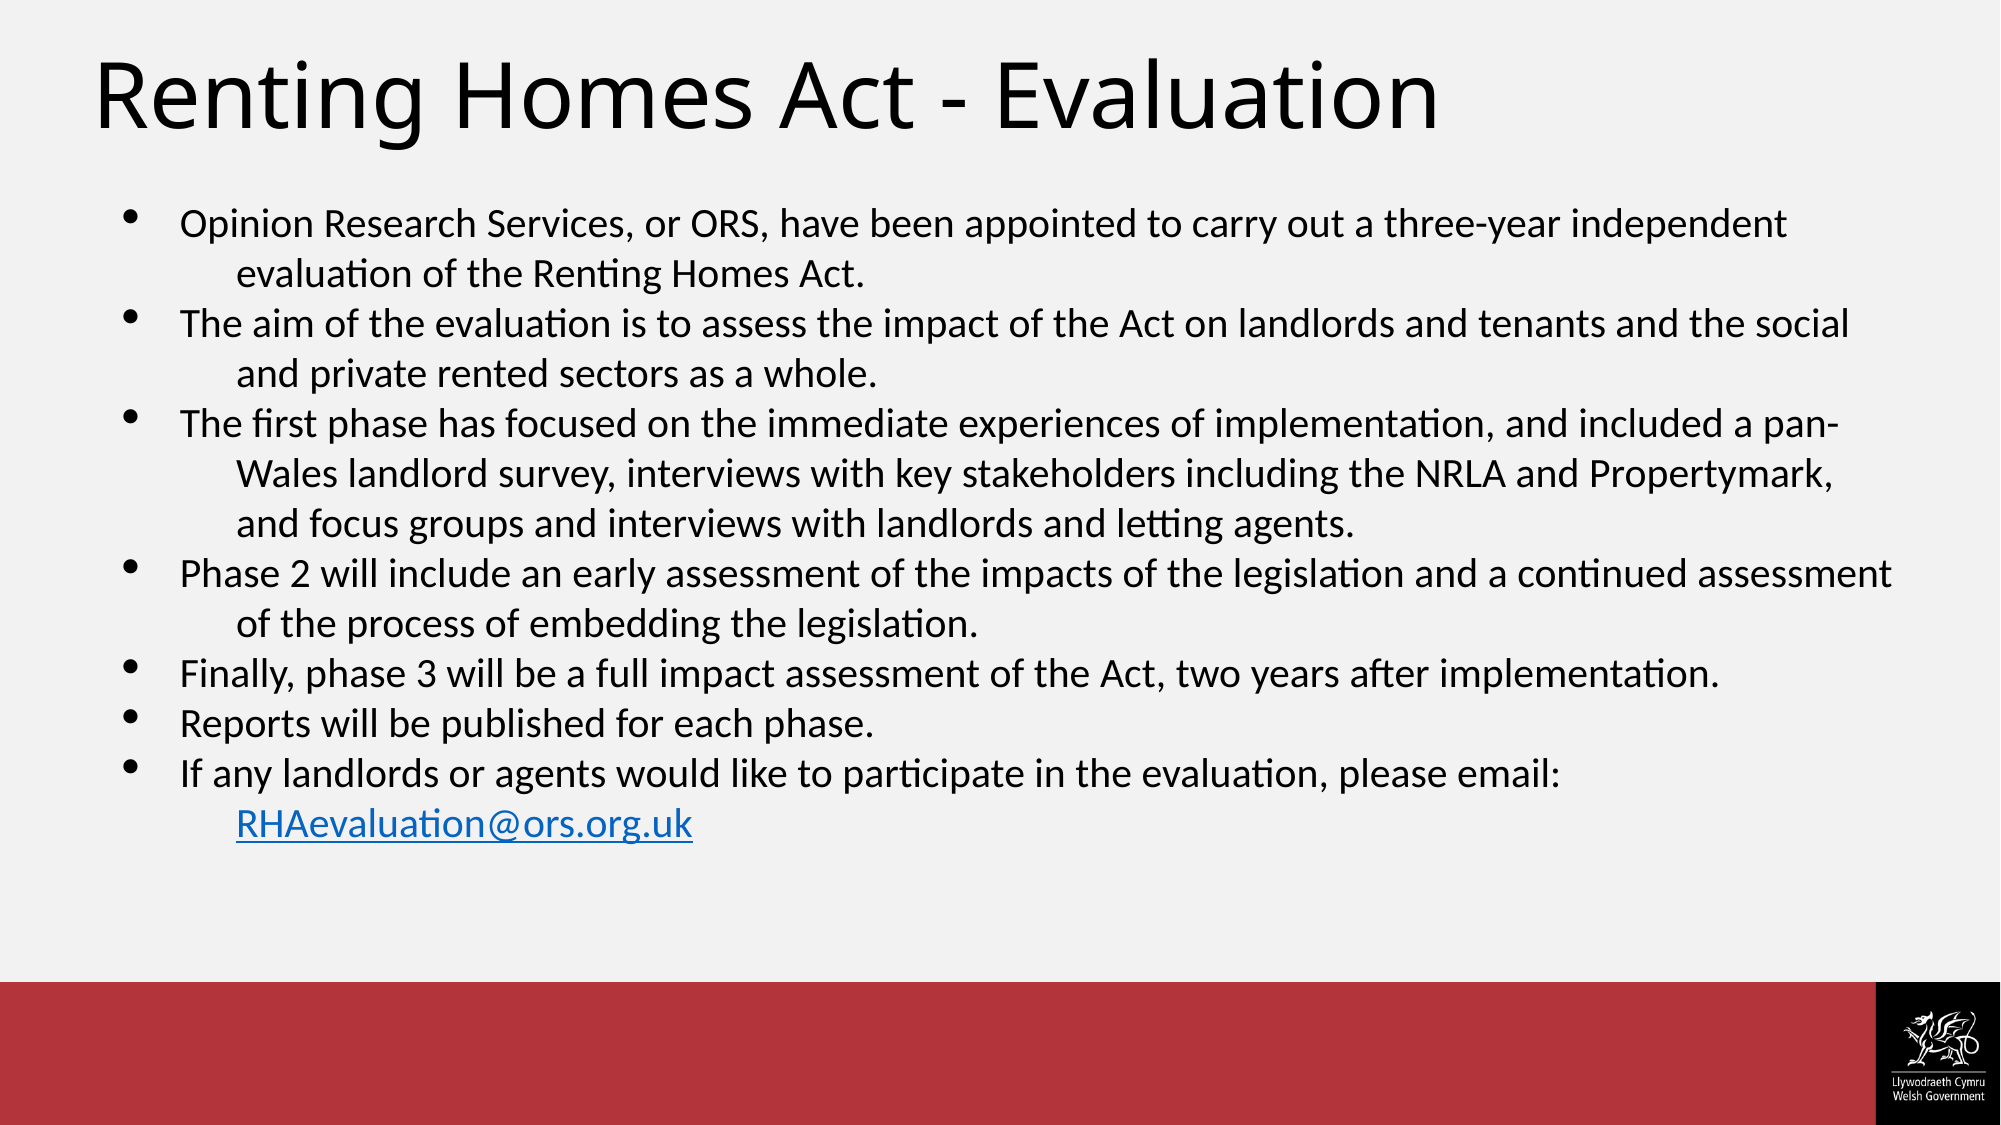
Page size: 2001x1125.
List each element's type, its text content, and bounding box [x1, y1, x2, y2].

picture [1875, 982, 2000, 1125]
text_box [0, 983, 1875, 1125]
text_box Opinion Research Services, or ORS, have been appointed to carry out a three-year independent evaluation of the Renting Homes Act. The aim of the evaluation is to assess the impact of the Act on landlords and tenants and the social and private rented sectors as a whole. The first phase has focused on the immediate experiences of implementation, and included a pan-Wales landlord survey, interviews with key stakeholders including the NRLA and Propertymark, and focus groups and interviews with landlords and letting agents. Phase 2 will include an early assessment of the impacts of the legislation and a continued assessment of the process of embedding the legislation. Finally, phase 3 will be a full impact assessment of the Act, two years after implementation. Reports will be published for each phase. If any landlords or agents would like to participate in the evaluation, please email: RHAevaluation@ors.org.uk [108, 188, 1923, 951]
title Renting Homes Act - Evaluation [77, 0, 1803, 208]
